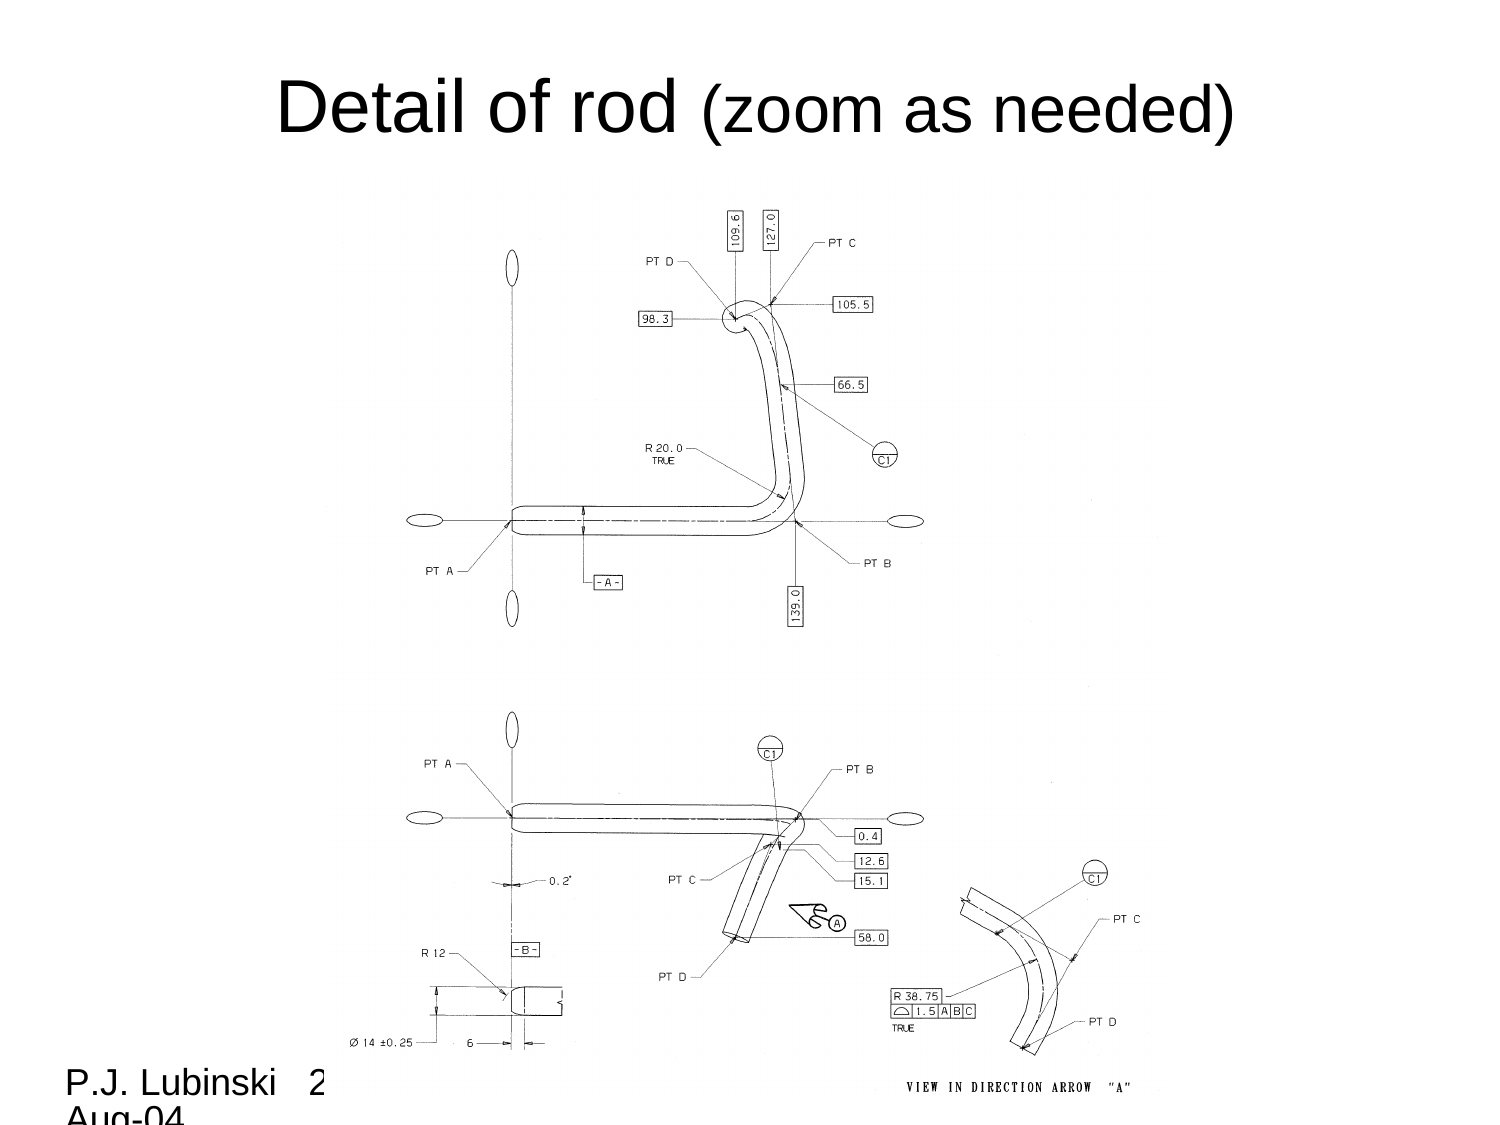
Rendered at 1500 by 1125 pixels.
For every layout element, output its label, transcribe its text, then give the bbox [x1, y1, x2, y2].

picture [324, 174, 1171, 1101]
title Detail of rod (zoom as needed) [75, 37, 1438, 168]
